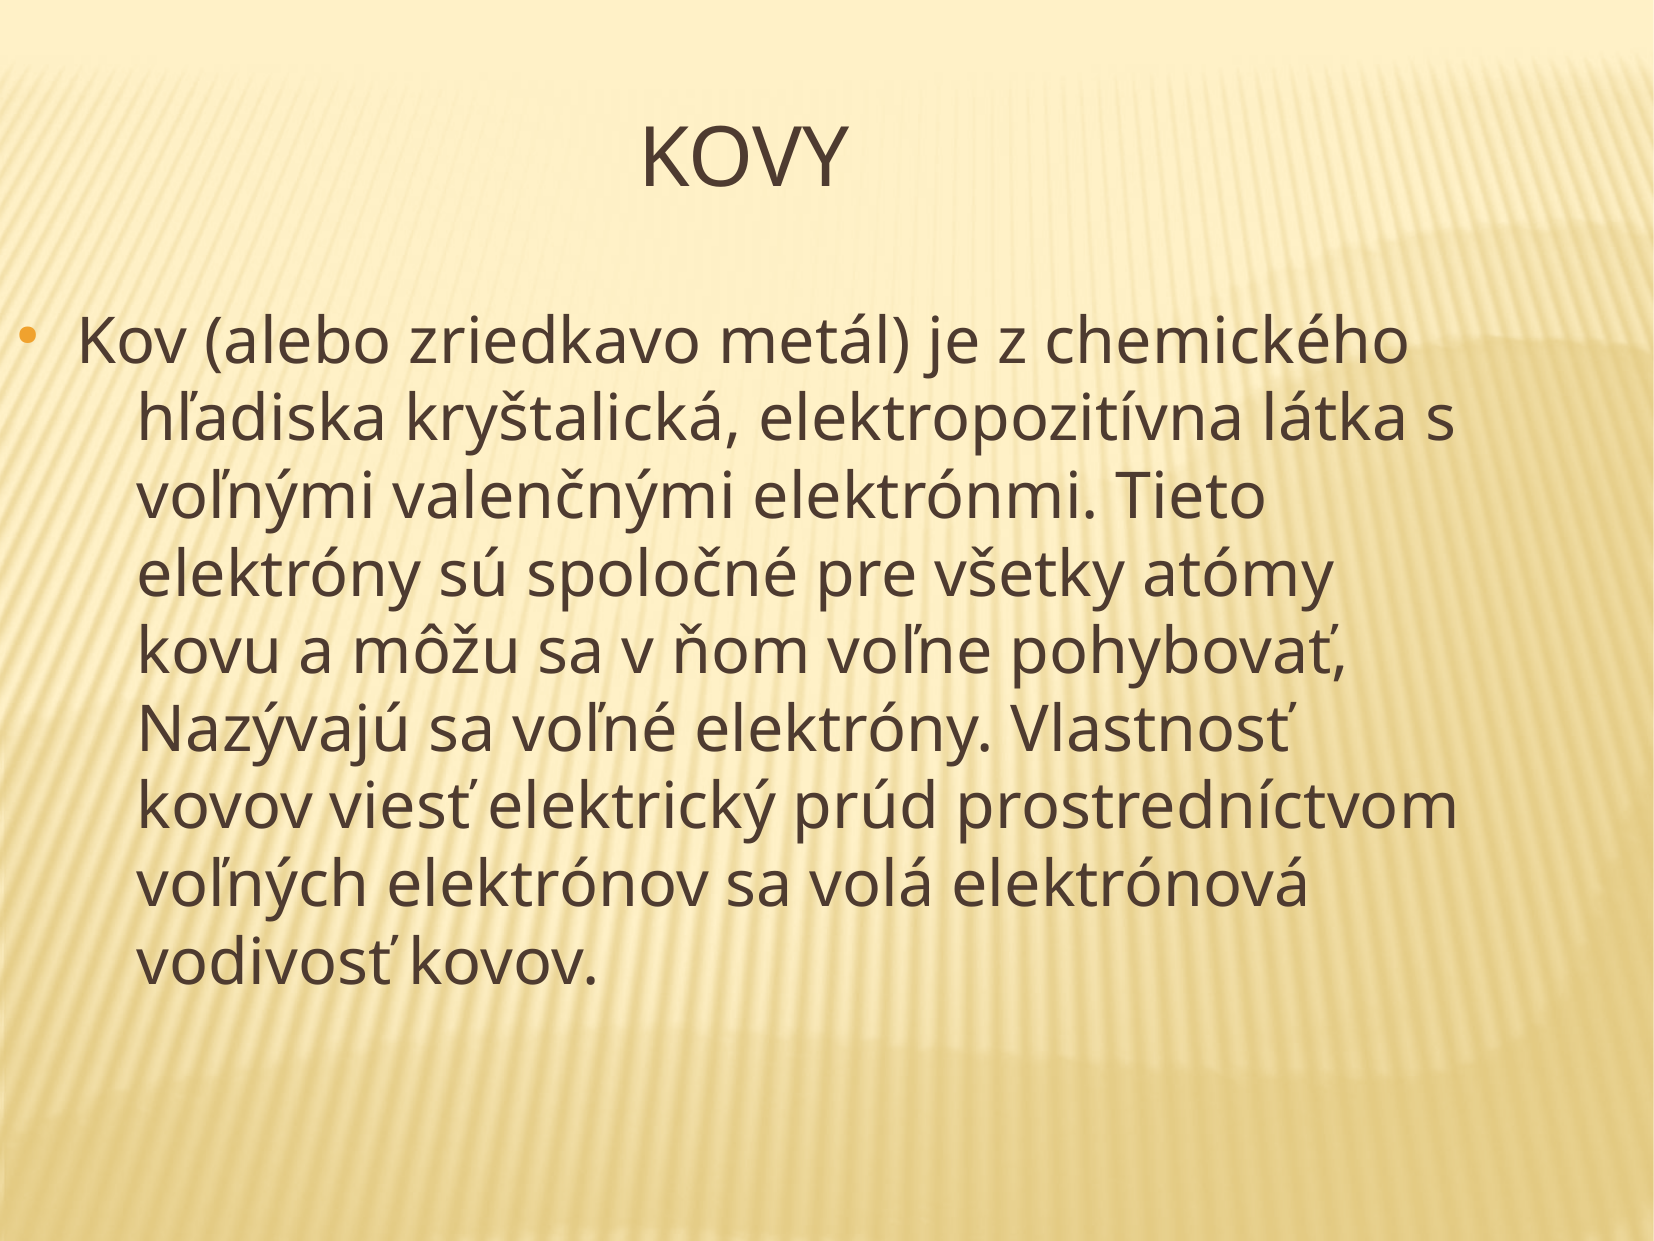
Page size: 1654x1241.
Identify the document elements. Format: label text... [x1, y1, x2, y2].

title Kovy [0, 94, 1489, 212]
list Kov (alebo zriedkavo metál) je z chemického hľadiska kryštalická, elektropozitívna látka s voľnými valenčnými elektrónmi. Tieto elektróny sú spoločné pre všetky atómy kovu a môžu sa v ňom voľne pohybovať, Nazývajú sa voľné elektróny. Vlastnosť kovov viesť elektrický prúd prostredníctvom voľných elektrónov sa volá elektrónová vodivosť kovov. [0, 290, 1489, 1010]
